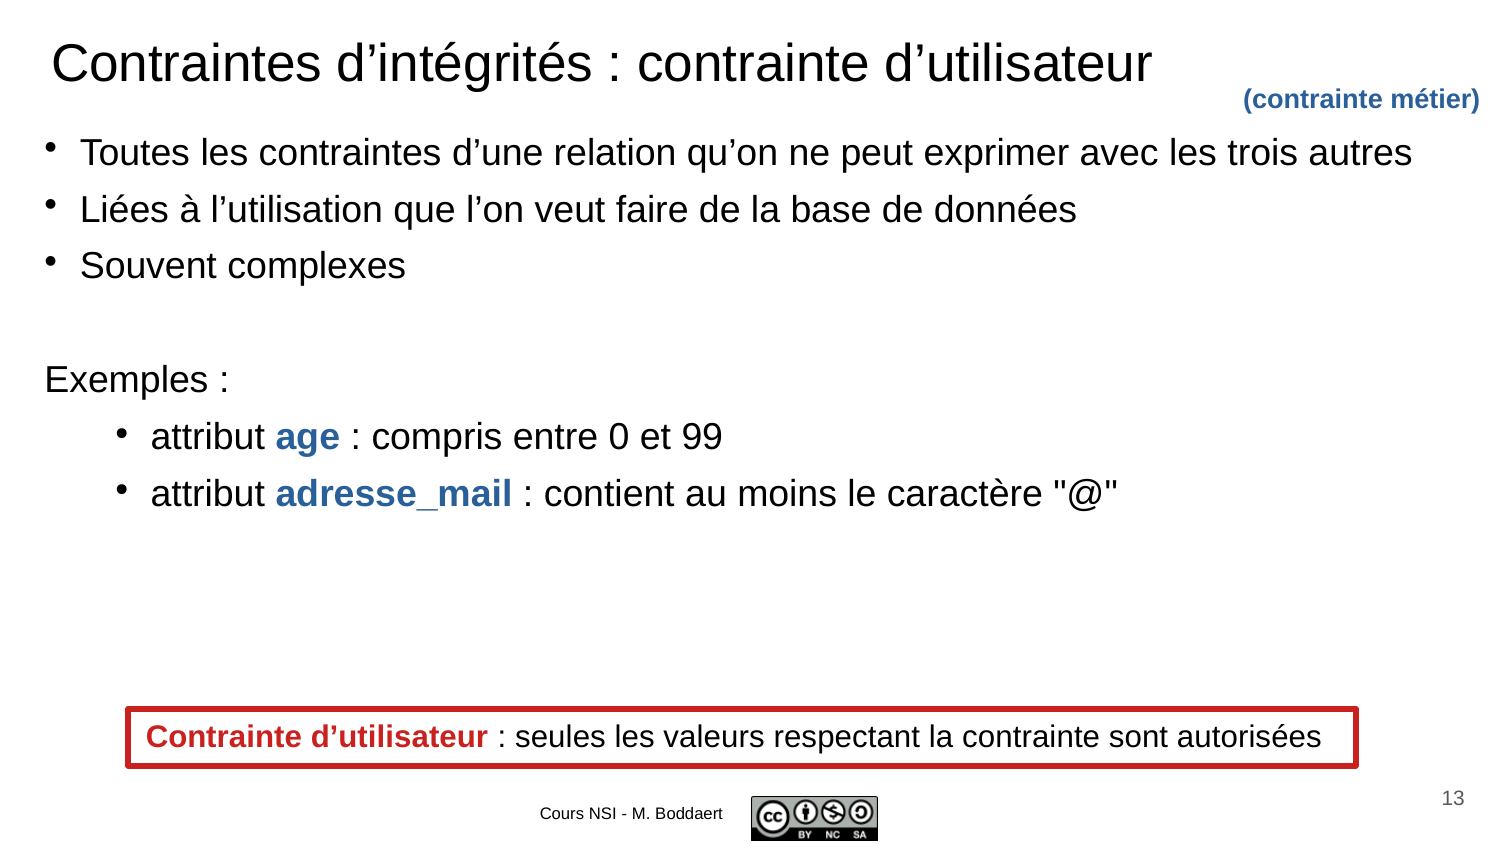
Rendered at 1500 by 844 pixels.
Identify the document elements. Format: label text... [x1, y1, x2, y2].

text_box Toutes les contraintes d’une relation qu’on ne peut exprimer avec les trois autres Liées à l’utilisation que l’on veut faire de la base de données Souvent complexes Exemples : attribut age : compris entre 0 et 99 attribut adresse_mail : contient au moins le caractère "@" [29, 120, 1477, 760]
text_box (contrainte métier) [1228, 76, 1500, 123]
title Contraintes d’intégrités : contrainte d’utilisateur [51, 13, 1449, 108]
text_box Contrainte d’utilisateur : seules les valeurs respectant la contrainte sont autorisées [128, 708, 1356, 766]
picture [751, 796, 878, 841]
slide_number <numéro> [1389, 764, 1480, 830]
